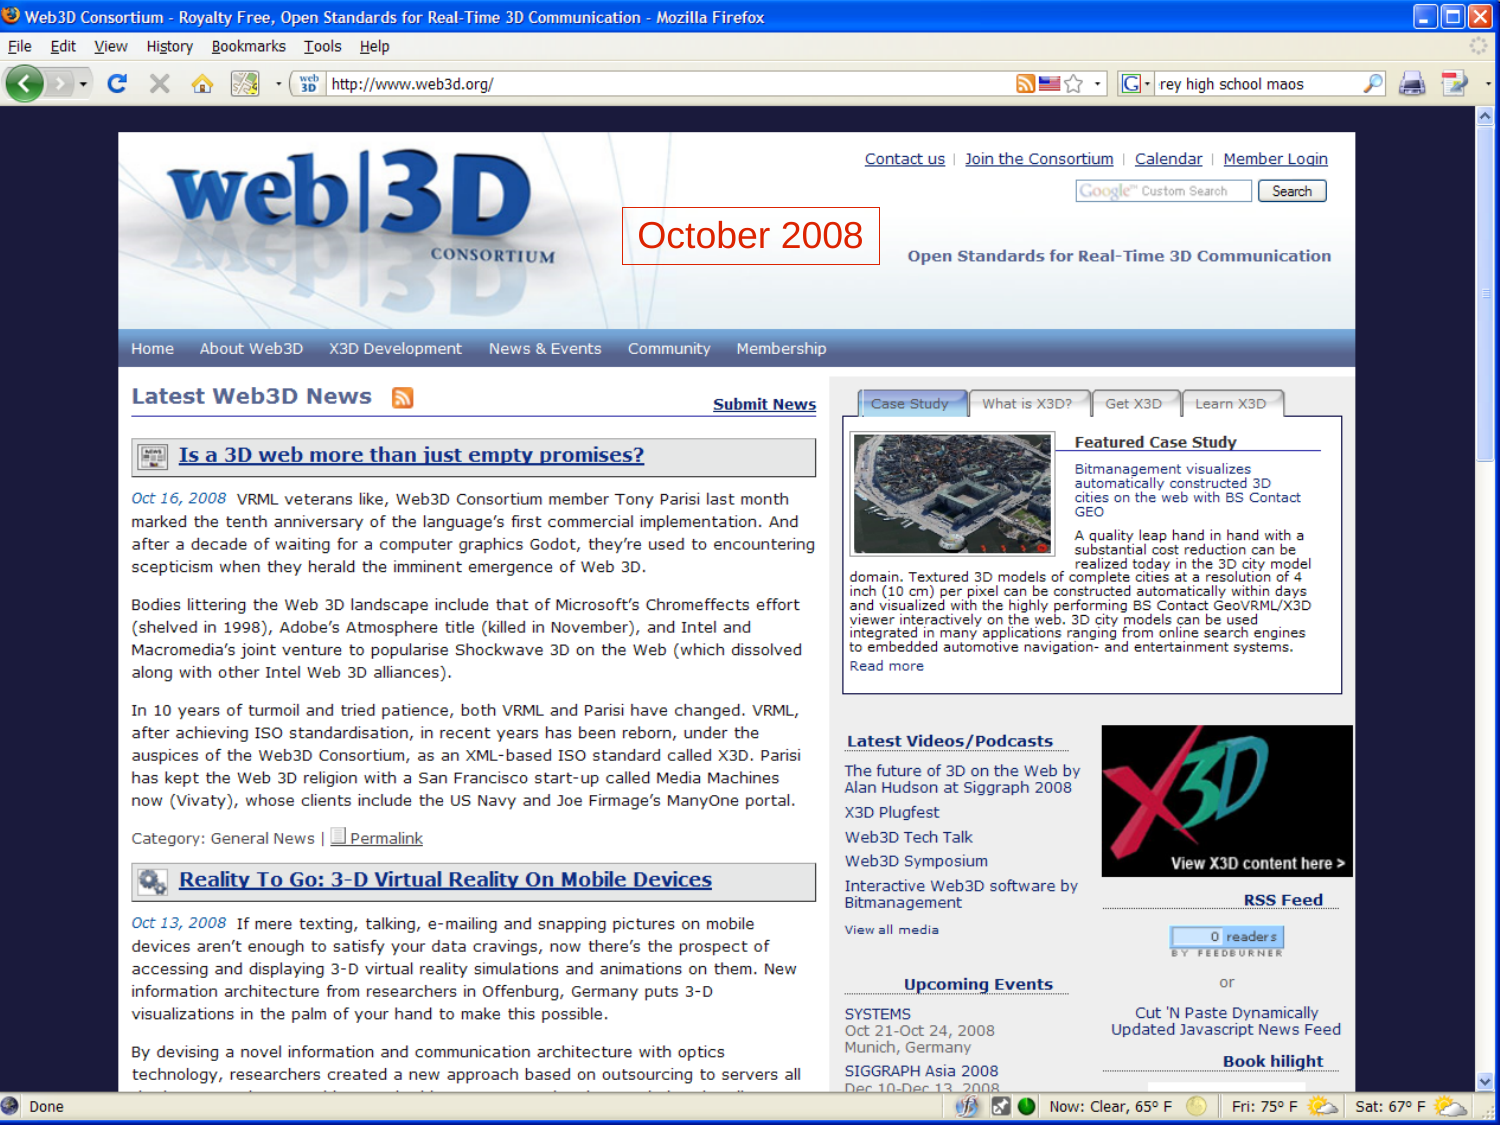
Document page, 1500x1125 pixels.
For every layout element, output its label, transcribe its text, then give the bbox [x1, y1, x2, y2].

picture [0, 0, 1500, 1125]
text_box October 2008 [622, 207, 880, 265]
